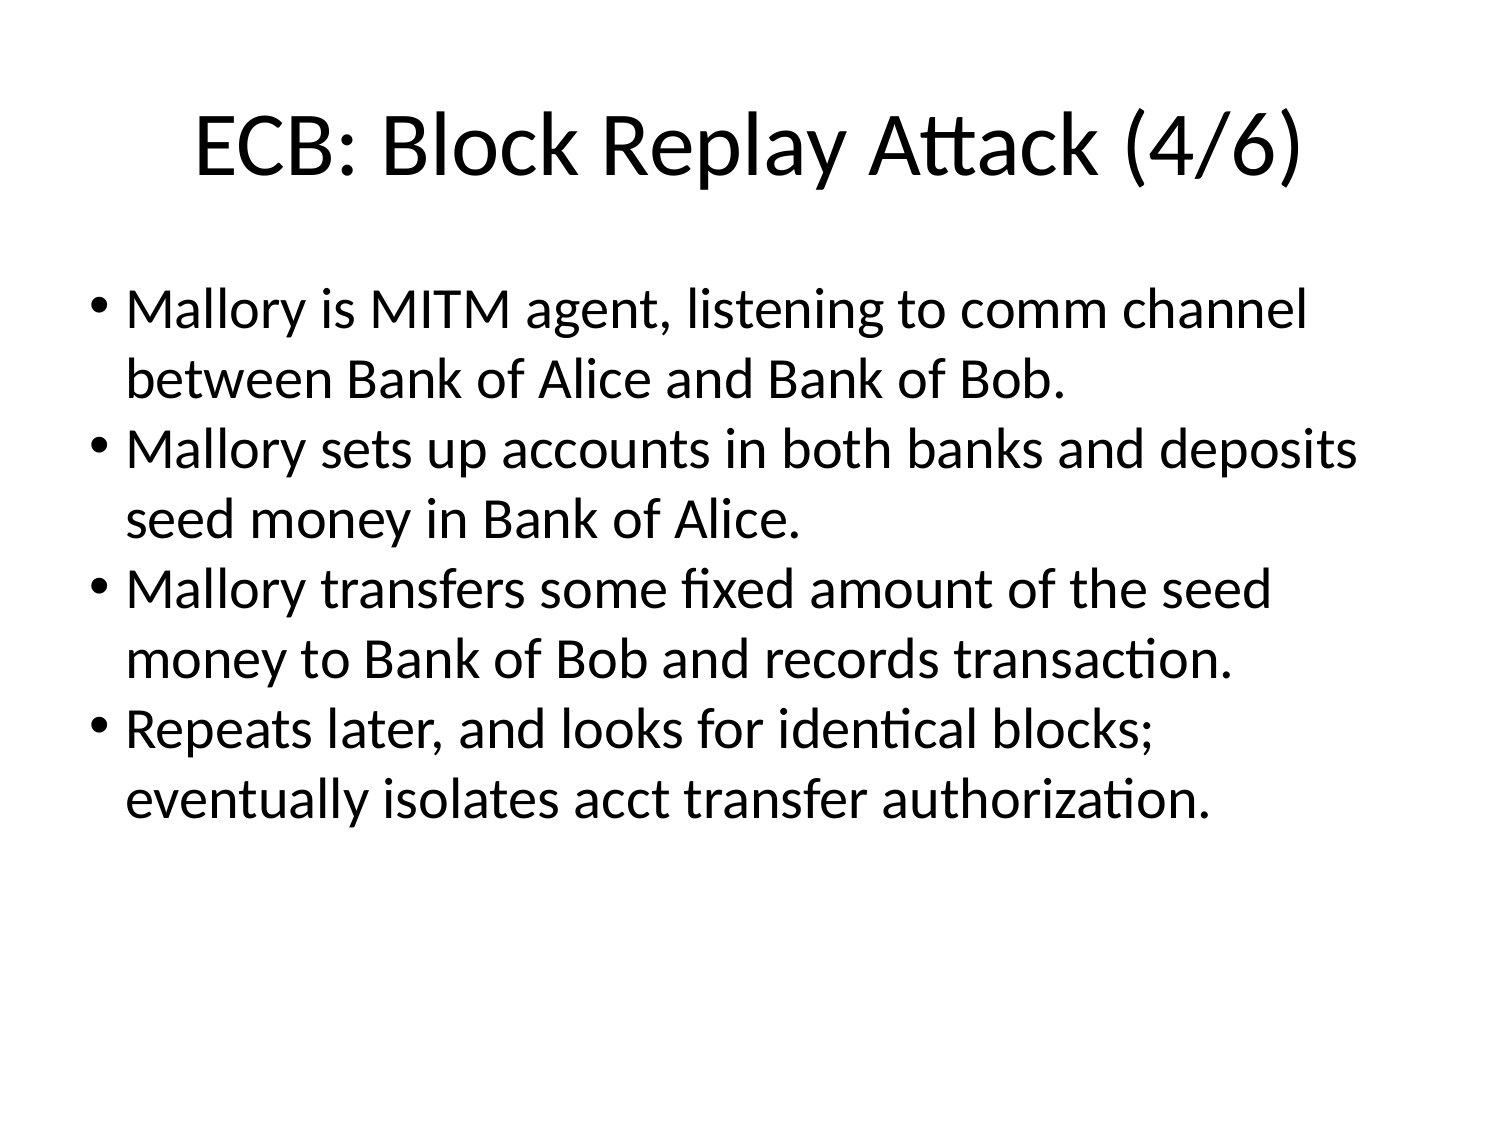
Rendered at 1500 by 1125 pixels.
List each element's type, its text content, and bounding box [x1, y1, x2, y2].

text_box ECB: Block Replay Attack (4/6) [75, 45, 1425, 233]
text_box Mallory is MITM agent, listening to comm channel between Bank of Alice and Bank of Bob. Mallory sets up accounts in both banks and deposits seed money in Bank of Alice. Mallory transfers some fixed amount of the seed money to Bank of Bob and records transaction. Repeats later, and looks for identical blocks; eventually isolates acct transfer authorization. [75, 262, 1425, 1005]
